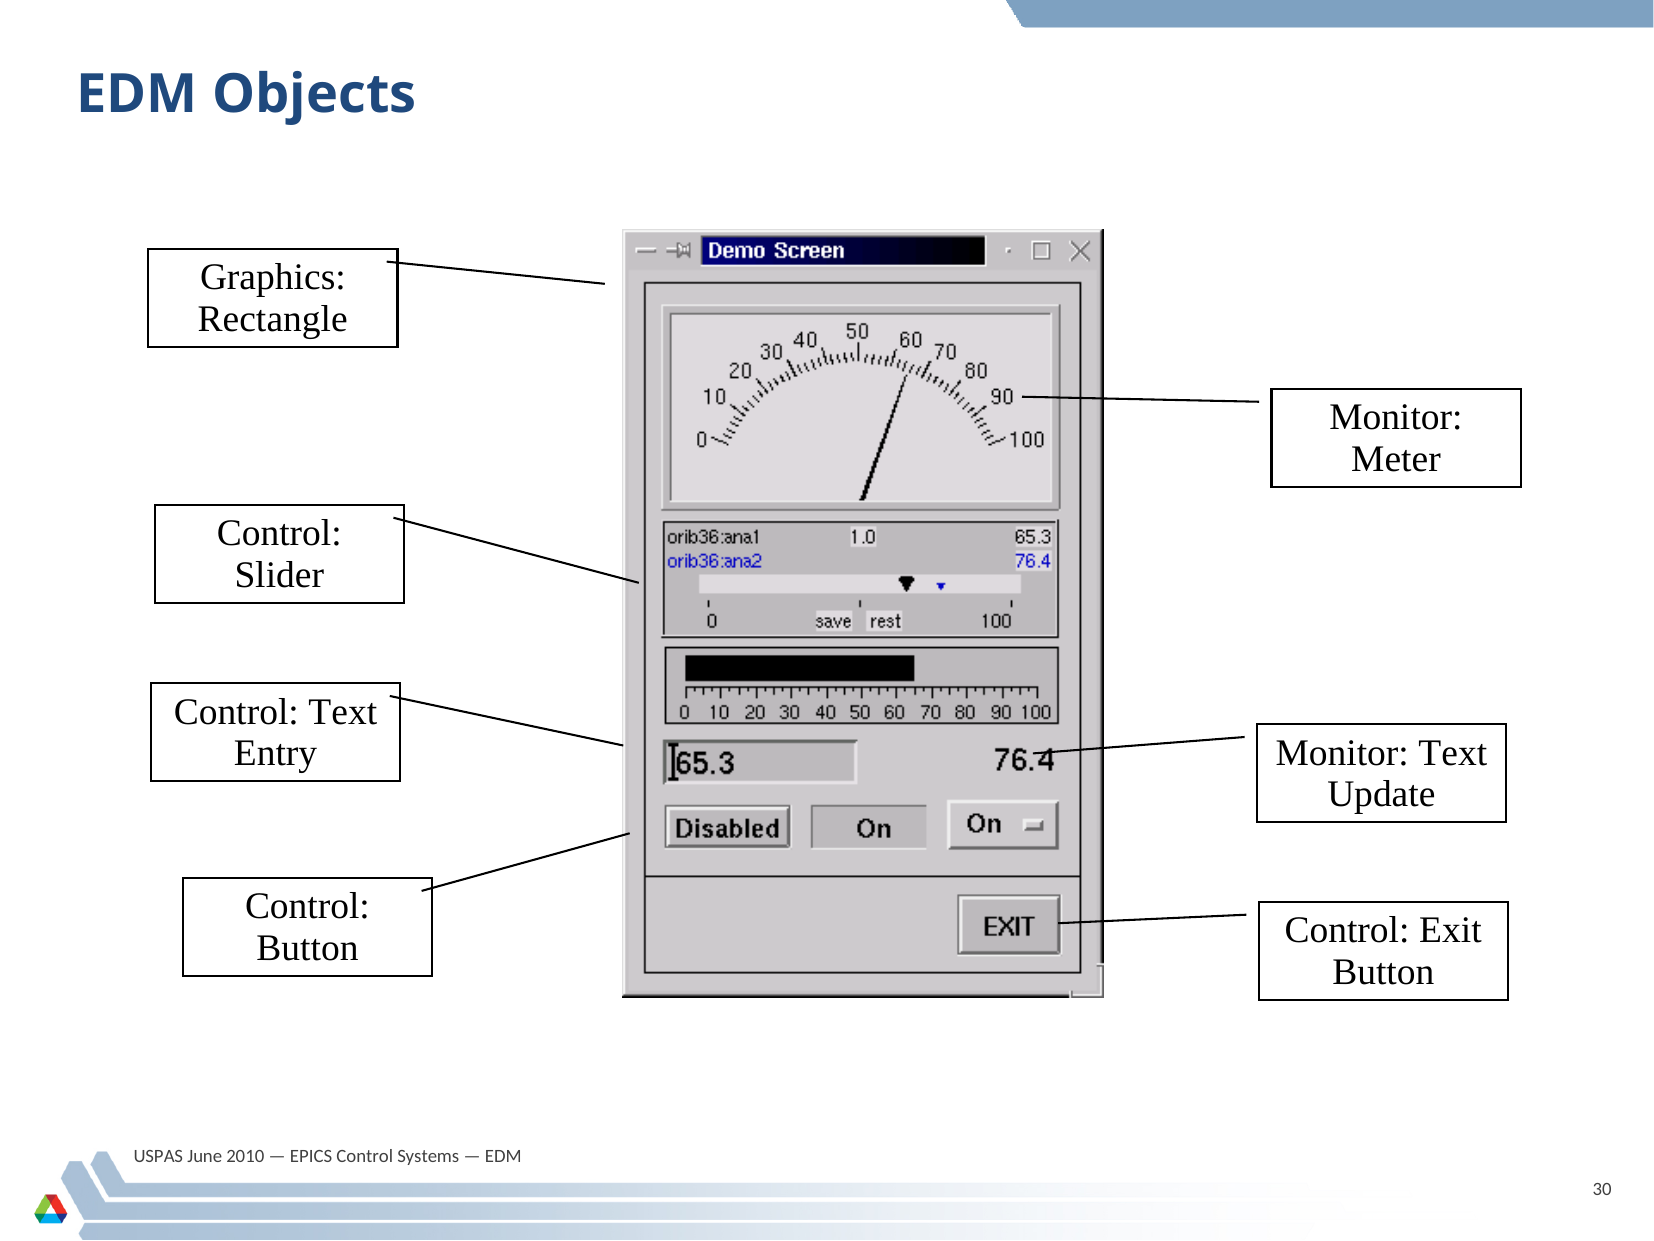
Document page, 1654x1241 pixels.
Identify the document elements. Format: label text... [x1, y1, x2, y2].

text_box Control: Text Entry [151, 683, 624, 781]
picture [622, 229, 1104, 998]
picture [0, 0, 1654, 29]
text_box Monitor: Text Update [1257, 724, 1506, 822]
text_box Graphics: Rectangle [148, 249, 605, 347]
picture [0, 1143, 1654, 1240]
text_box Control: Button [183, 833, 630, 976]
title EDM Objects [61, 39, 1500, 143]
text_box Monitor: Meter [1272, 389, 1521, 487]
text_box Control: Slider [155, 505, 639, 603]
text_box Control: Exit Button [1259, 902, 1508, 1000]
